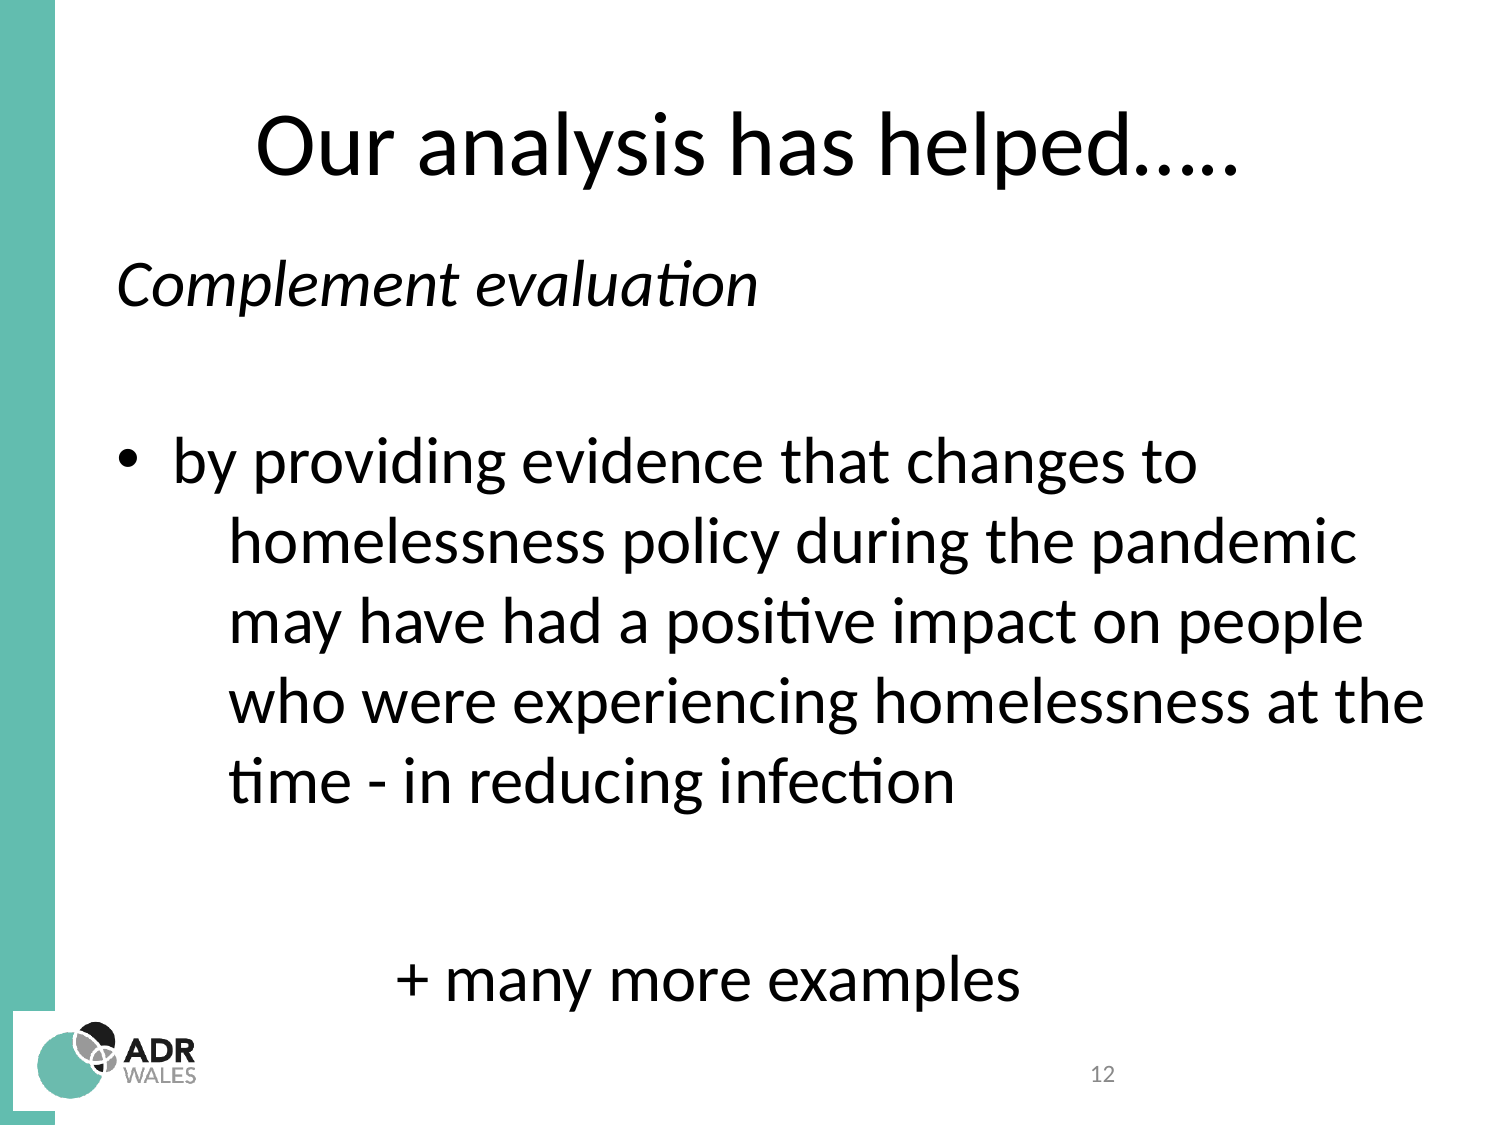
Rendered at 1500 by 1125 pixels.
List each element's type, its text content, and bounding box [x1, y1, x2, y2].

title Our analysis has helped….. [75, 45, 1426, 233]
text_box 12 [1074, 1042, 1426, 1103]
list Complement evaluation by providing evidence that changes to homelessness policy during the pandemic may have had a positive impact on people who were experiencing homelessness at the time - in reducing infection [101, 232, 1452, 976]
text_box + many more examples [381, 927, 1131, 1023]
picture [12, 1011, 223, 1111]
